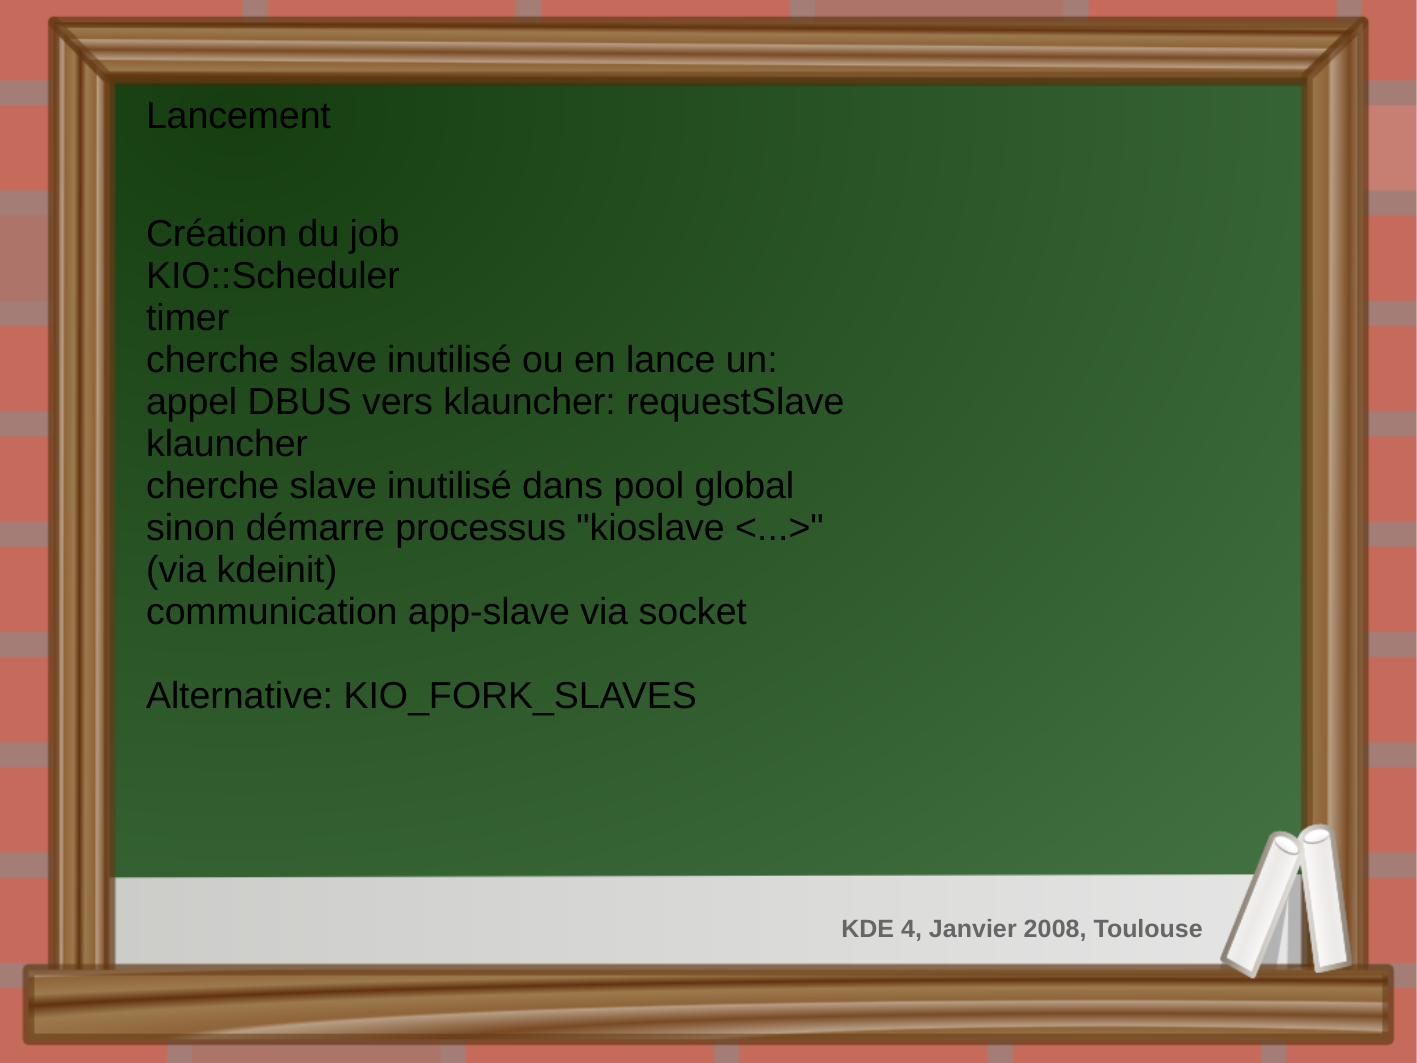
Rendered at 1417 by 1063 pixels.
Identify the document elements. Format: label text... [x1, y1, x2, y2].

text_box Lancement [131, 87, 1313, 145]
text_box Création du job KIO::Scheduler timer cherche slave inutilisé ou en lance un: appel DBUS vers klauncher: requestSlave klauncher cherche slave inutilisé dans pool global sinon démarre processus "kioslave <...>" (via kdeinit) communication app-slave via socket Alternative: KIO_FORK_SLAVES [131, 205, 1284, 725]
picture [0, 0, 1417, 1063]
